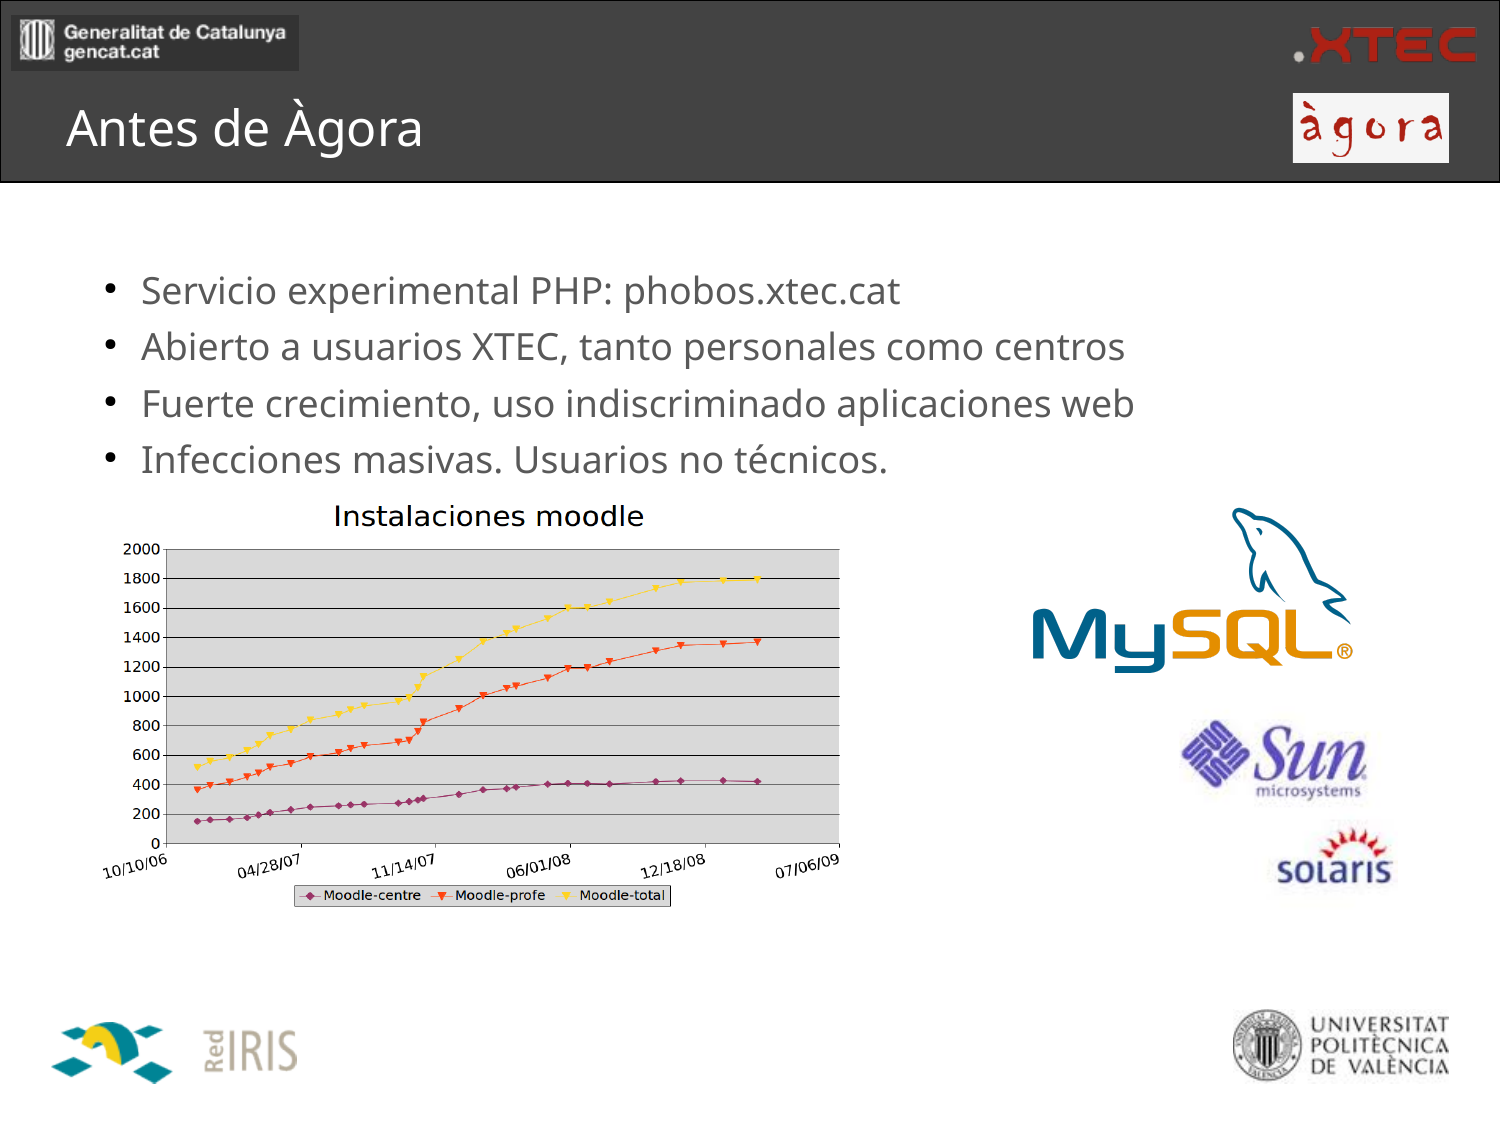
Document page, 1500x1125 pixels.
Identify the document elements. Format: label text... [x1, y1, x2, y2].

picture [51, 1022, 297, 1084]
title Antes de Àgora [51, 81, 1449, 207]
picture [1233, 1009, 1449, 1084]
picture [11, 15, 299, 71]
picture [77, 478, 887, 907]
picture [1293, 23, 1480, 67]
list Servicio experimental PHP: phobos.xtec.cat Abierto a usuarios XTEC, tanto personales como centros Fuerte crecimiento, uso indiscriminado aplicaciones web Infecciones masivas. Usuarios no técnicos. [51, 252, 1449, 1000]
picture [1179, 682, 1398, 939]
picture [1032, 507, 1353, 673]
